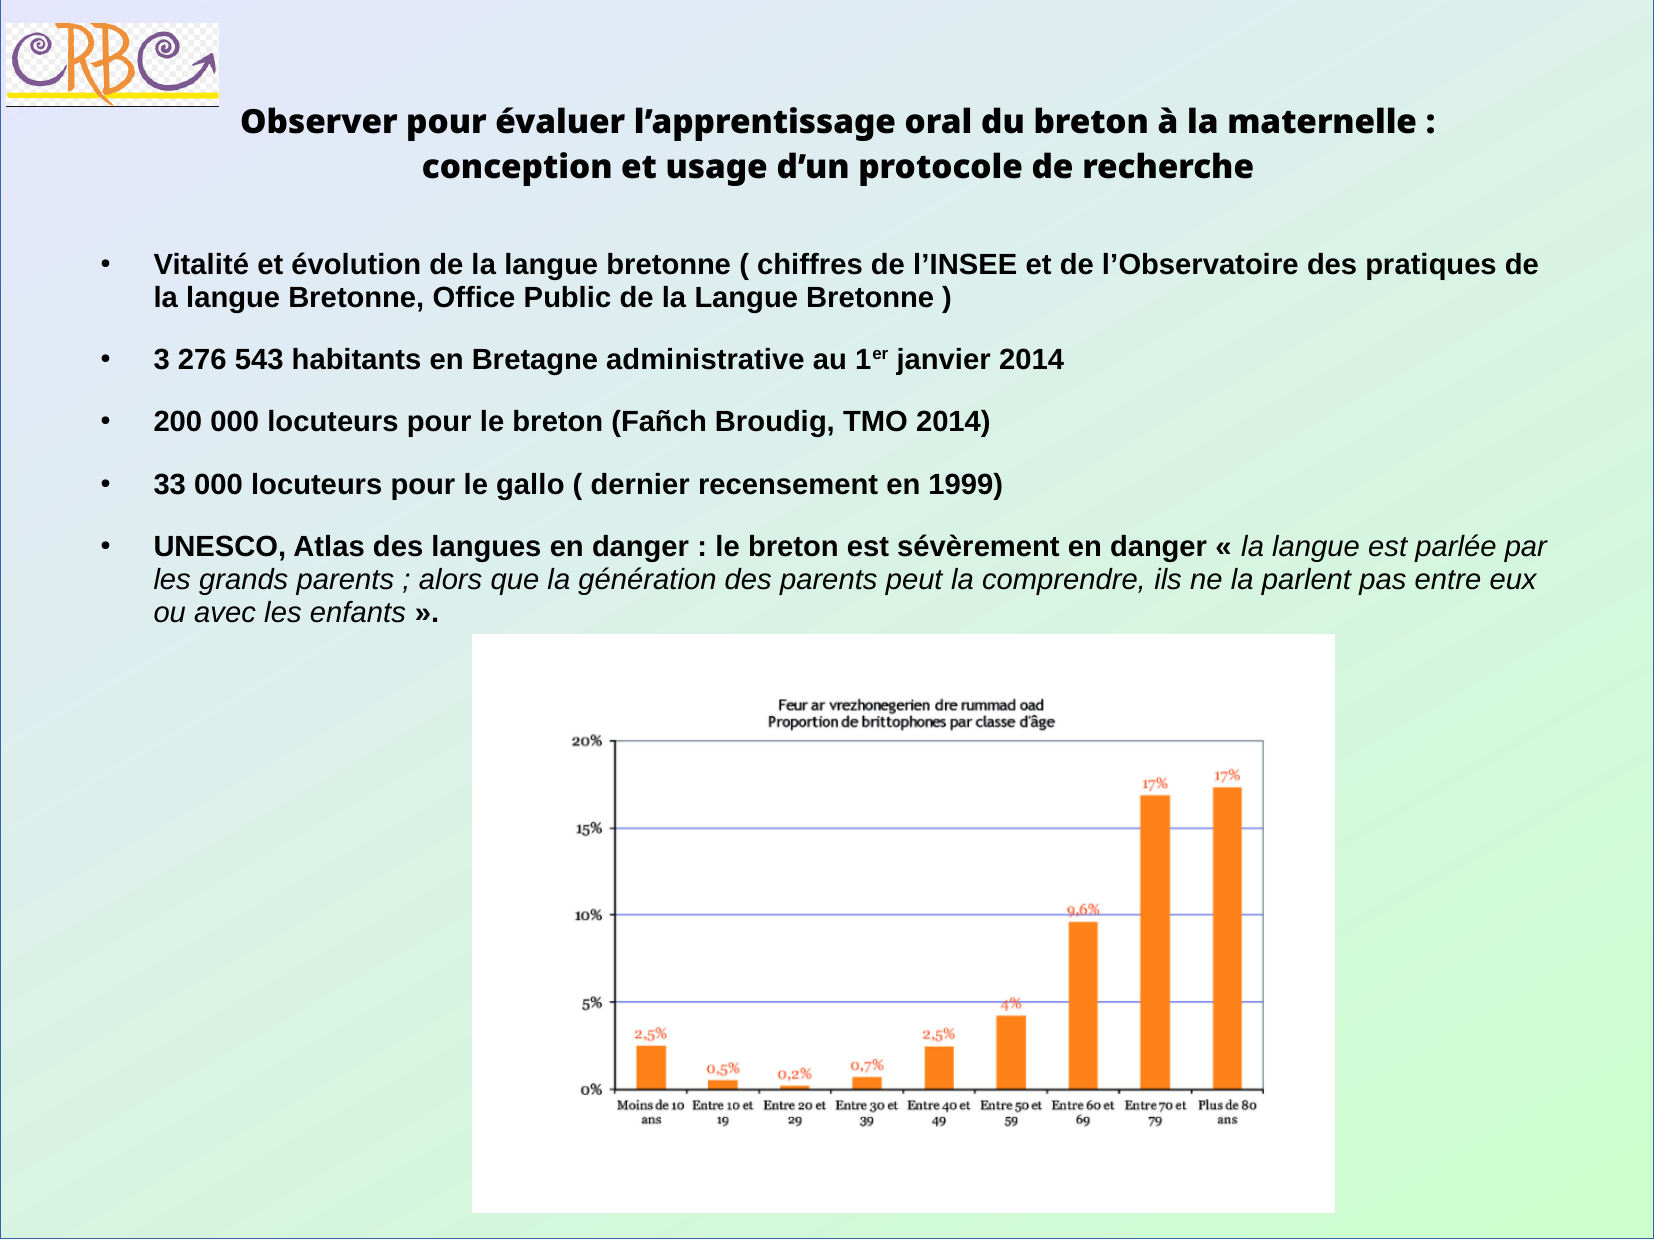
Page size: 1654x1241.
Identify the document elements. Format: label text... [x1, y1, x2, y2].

picture [6, 23, 212, 107]
picture [472, 993, 1335, 1213]
list Vitalité et évolution de la langue bretonne ( chiffres de l’INSEE et de l’Observatoire des pratiques de la langue Bretonne, Office Public de la Langue Bretonne ) 3 276 543 habitants en Bretagne administrative au 1er janvier 2014 200 000 locuteurs pour le breton (Fañch Broudig, TMO 2014) 33 000 locuteurs pour le gallo ( dernier recensement en 1999) UNESCO, Atlas des langues en danger : le breton est sévèrement en danger « la langue est parlée par les grands parents ; alors que la génération des parents peut la comprendre, ils ne la parlent pas entre eux ou avec les enfants ». [82, 248, 1571, 993]
title Observer pour évaluer l’apprentissage oral du breton à la maternelle : conception et usage d’un protocole de recherche [212, 3, 1465, 248]
